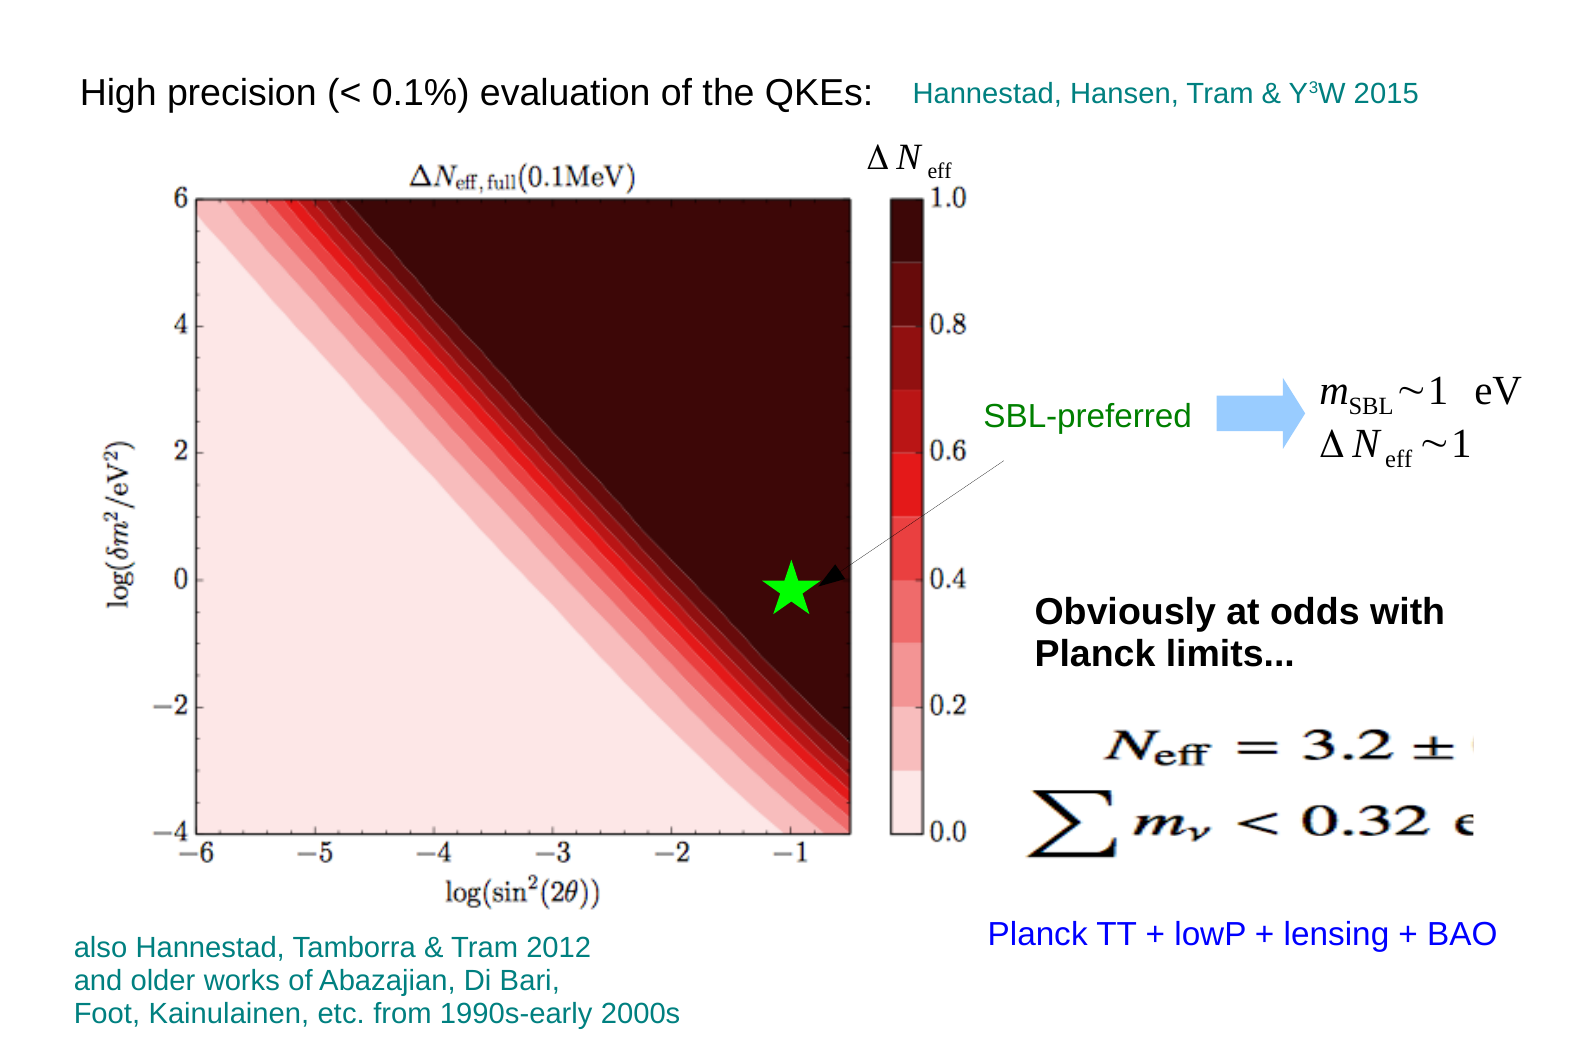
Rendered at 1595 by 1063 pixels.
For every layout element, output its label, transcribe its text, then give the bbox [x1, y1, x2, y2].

text_box also Hannestad, Tamborra & Tram 2012 and older works of Abazajian, Di Bari, Foot, Kainulainen, etc. from 1990s-early 2000s [59, 923, 702, 1037]
chart [1307, 367, 1533, 473]
chart [856, 148, 963, 184]
text_box Obviously at odds with Planck limits... [1015, 578, 1465, 686]
picture [80, 151, 987, 934]
text_box [1216, 377, 1306, 449]
text_box Hannestad, Hansen, Tram & Y3W 2015 [897, 69, 1441, 136]
list High precision (< 0.1%) evaluation of the QKEs: [79, 71, 1052, 148]
text_box Planck TT + lowP + lensing + BAO [968, 903, 1518, 965]
text_box SBL-preferred [968, 389, 1208, 442]
text_box [761, 559, 821, 615]
picture [998, 701, 1474, 880]
